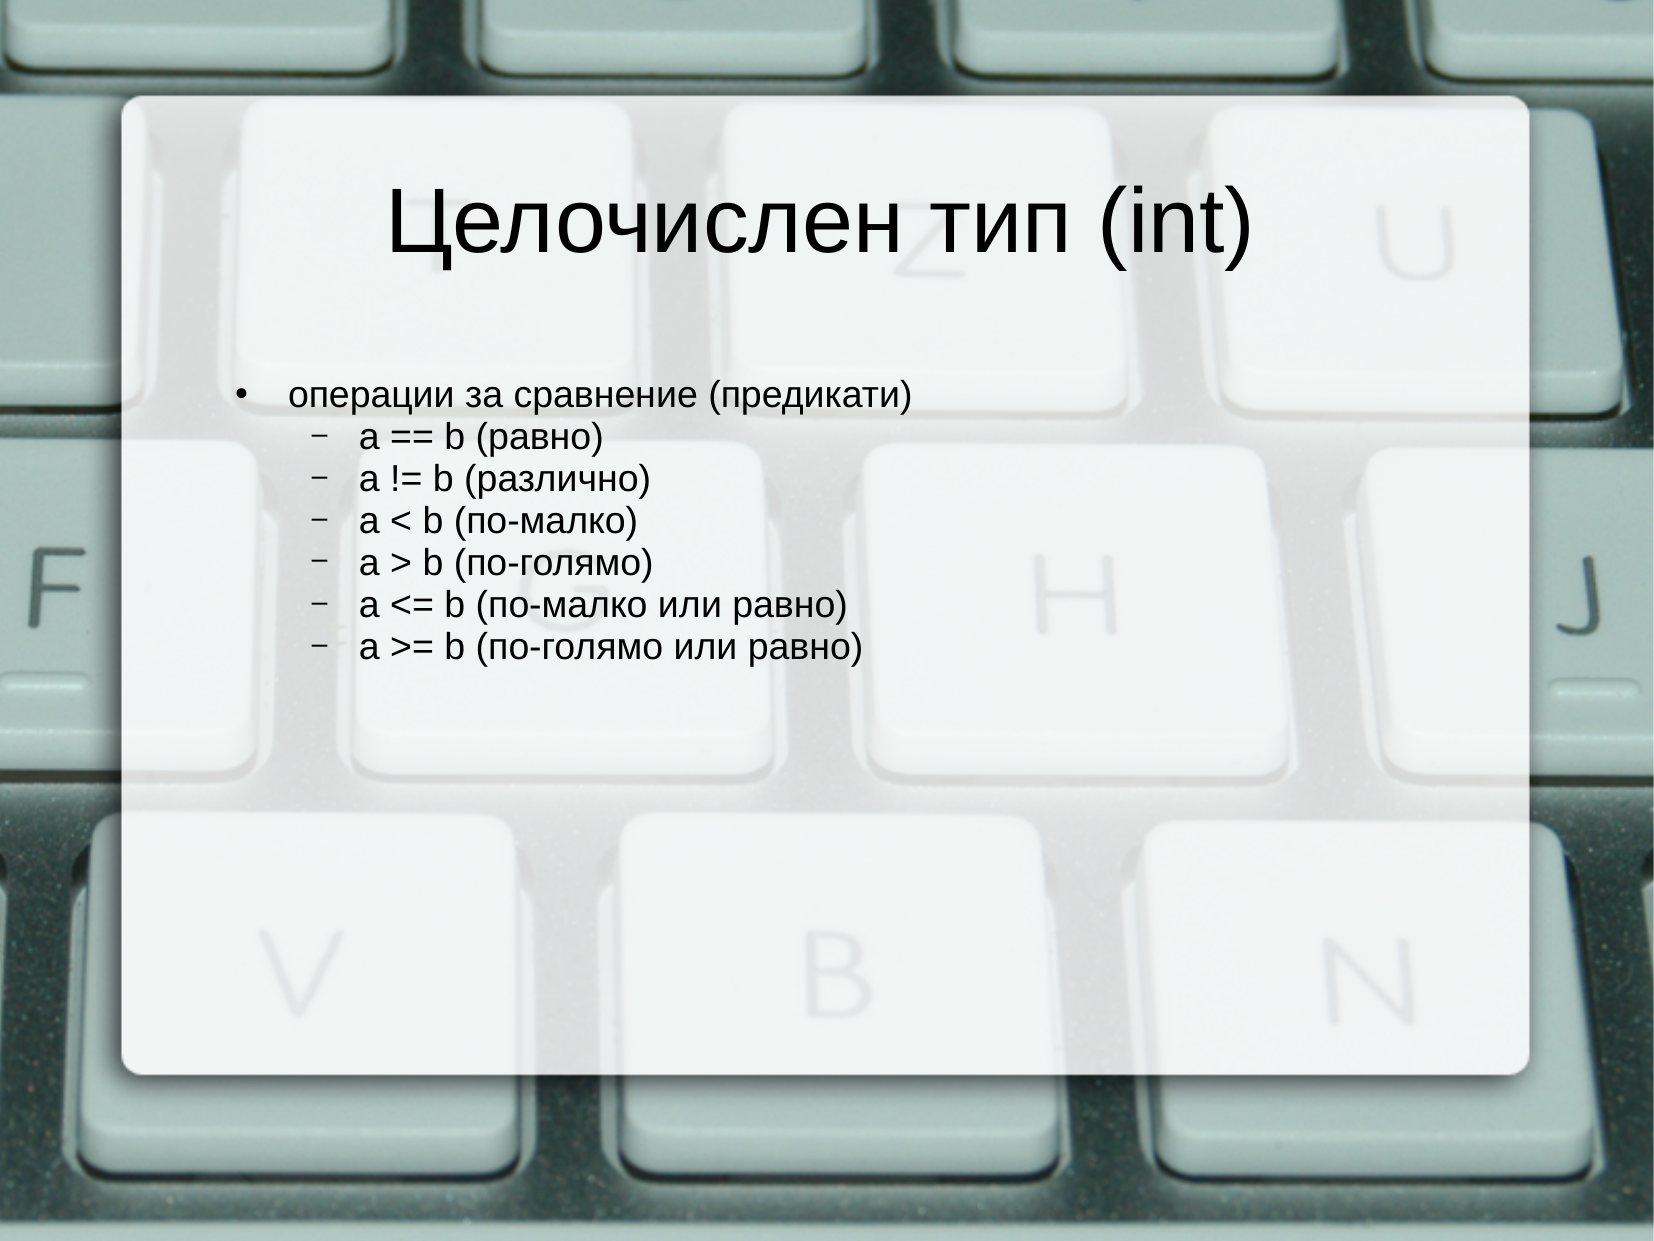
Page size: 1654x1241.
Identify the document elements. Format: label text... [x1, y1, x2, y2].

text_box операции за сравнение (предикати) a == b (равно) a != b (различно) a < b (по-малко) a > b (по-голямо) a <= b (по-малко или равно) a >= b (по-голямо или равно) [202, 366, 1418, 994]
picture [0, 0, 1654, 1241]
title Целочислен тип (int) [135, 117, 1506, 325]
